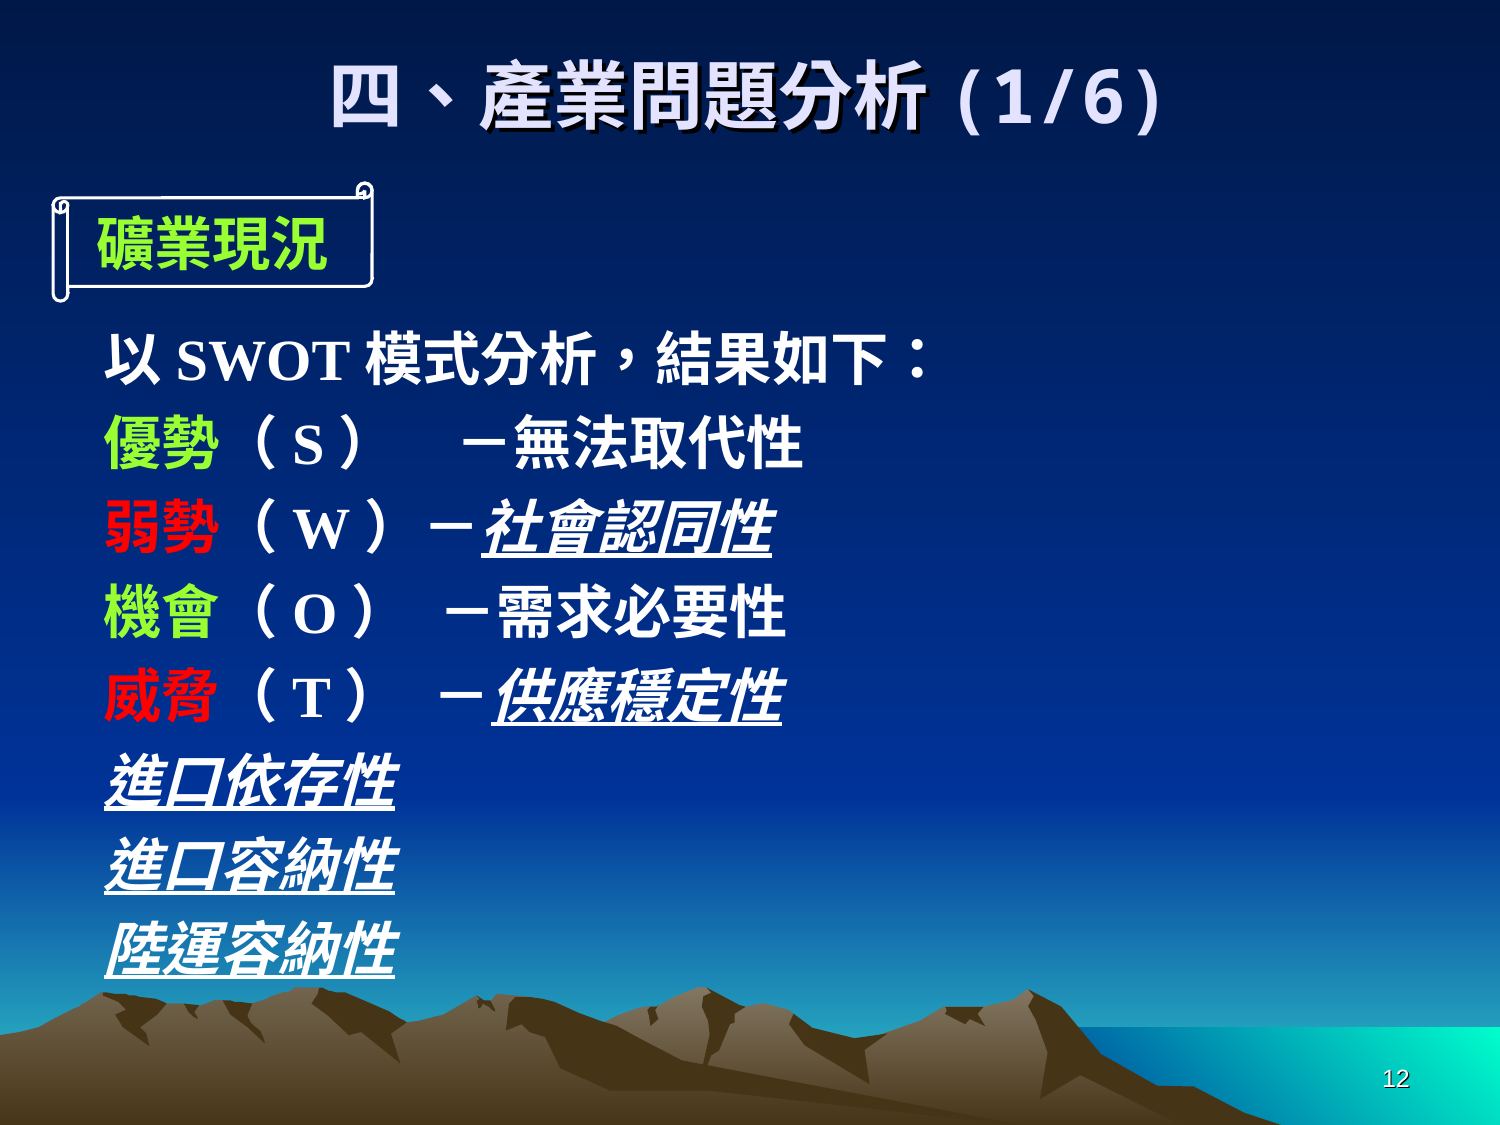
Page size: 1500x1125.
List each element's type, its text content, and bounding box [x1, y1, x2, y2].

title 四、產業問題分析(1/6) [75, 37, 1426, 149]
text_box 礦業現況 [53, 191, 373, 287]
list 以SWOT模式分析，結果如下： 優勢（S） －無法取代性 弱勢（W）－社會認同性 機會（O） －需求必要性 威脅（T） －供應穩定性 進口依存性 進口容納性 陸運容納性 [88, 314, 1415, 1000]
text_box 礦業現況 [53, 209, 68, 302]
text_box <編號> [1074, 1025, 1426, 1101]
